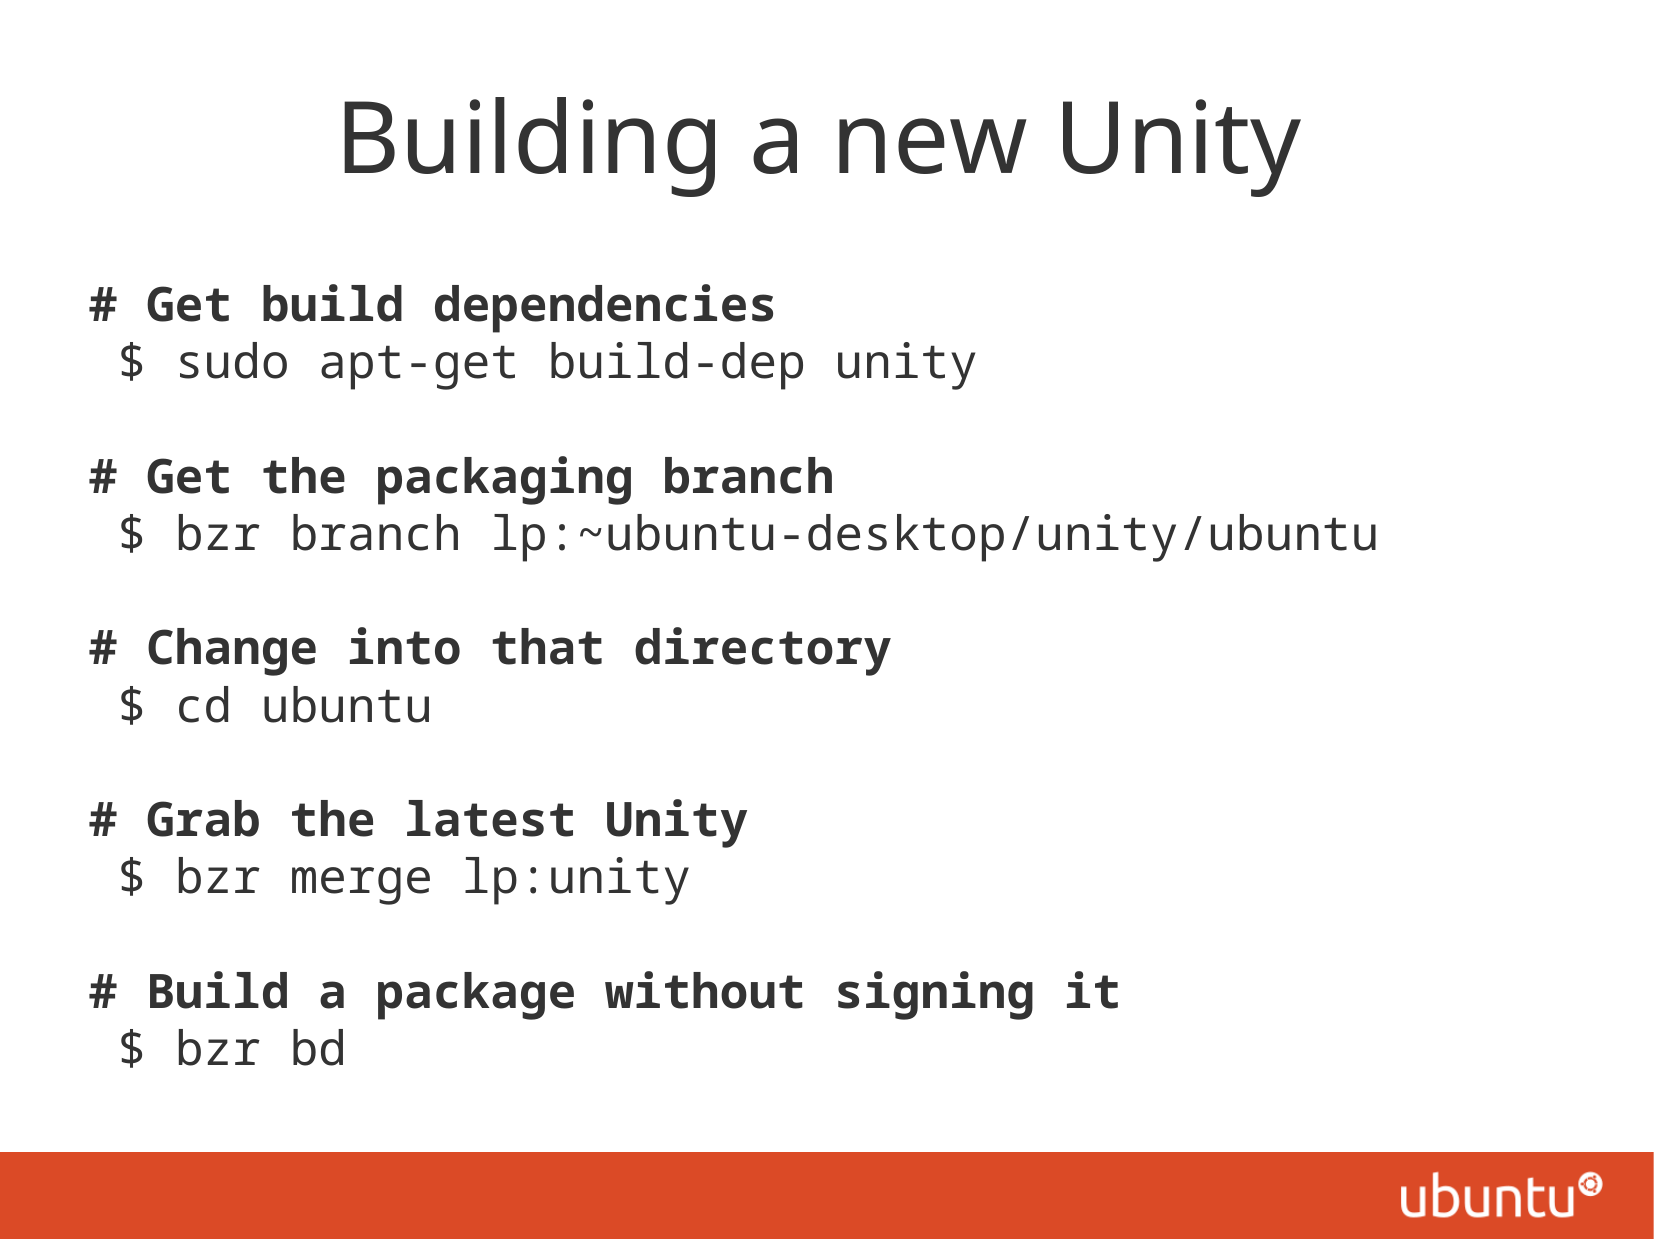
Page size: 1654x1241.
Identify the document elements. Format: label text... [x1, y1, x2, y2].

list # Get build dependencies $ sudo apt-get build-dep unity # Get the packaging branch $ bzr branch lp:~ubuntu-desktop/unity/ubuntu # Change into that directory $ cd ubuntu # Grab the latest Unity $ bzr merge lp:unity # Build a package without signing it $ bzr bd [80, 265, 1593, 1084]
title Building a new Unity [49, 52, 1589, 231]
picture [0, 1152, 1654, 1239]
